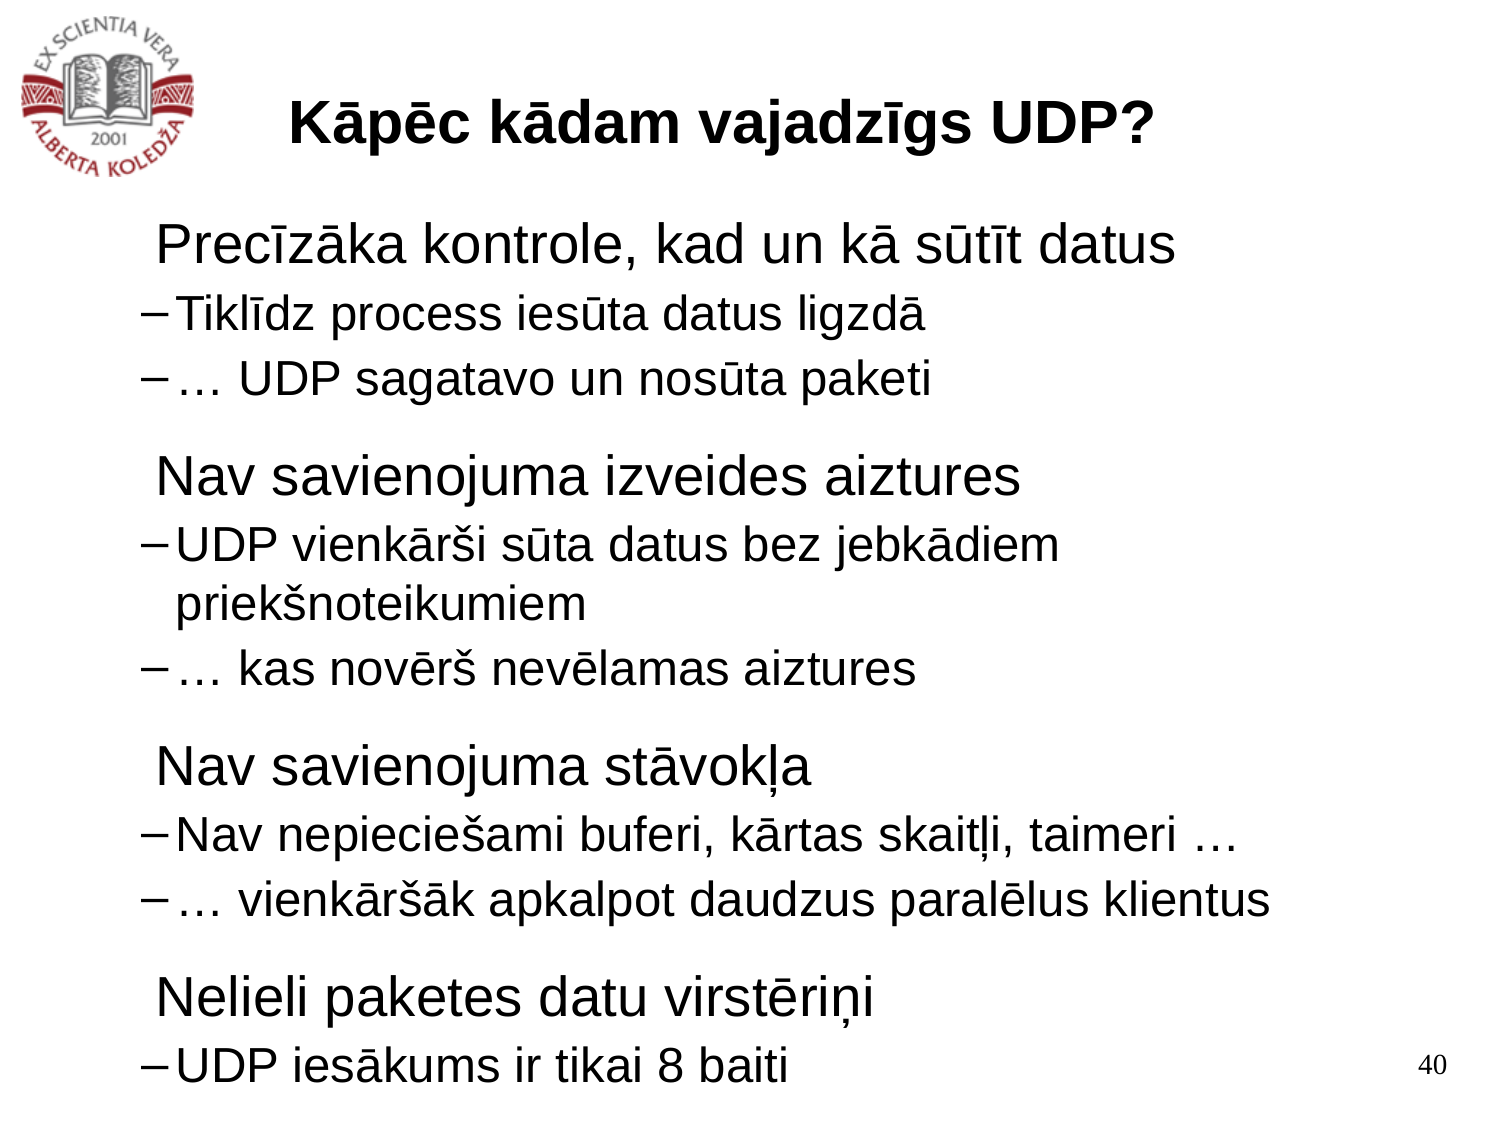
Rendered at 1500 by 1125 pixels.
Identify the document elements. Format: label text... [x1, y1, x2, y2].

picture [21, 16, 194, 177]
list Precīzāka kontrole, kad un kā sūtīt datus Tiklīdz process iesūta datus ligzdā … UDP sagatavo un nosūta paketi Nav savienojuma izveides aiztures UDP vienkārši sūta datus bez jebkādiem priekšnoteikumiem … kas novērš nevēlamas aiztures Nav savienojuma stāvokļa Nav nepieciešami buferi, kārtas skaitļi, taimeri … … vienkāršāk apkalpot daudzus paralēlus klientus Nelieli paketes datu virstēriņi UDP iesākums ir tikai 8 baiti [74, 200, 1463, 1101]
title Kāpēc kādam vajadzīgs UDP? [50, 62, 1374, 175]
